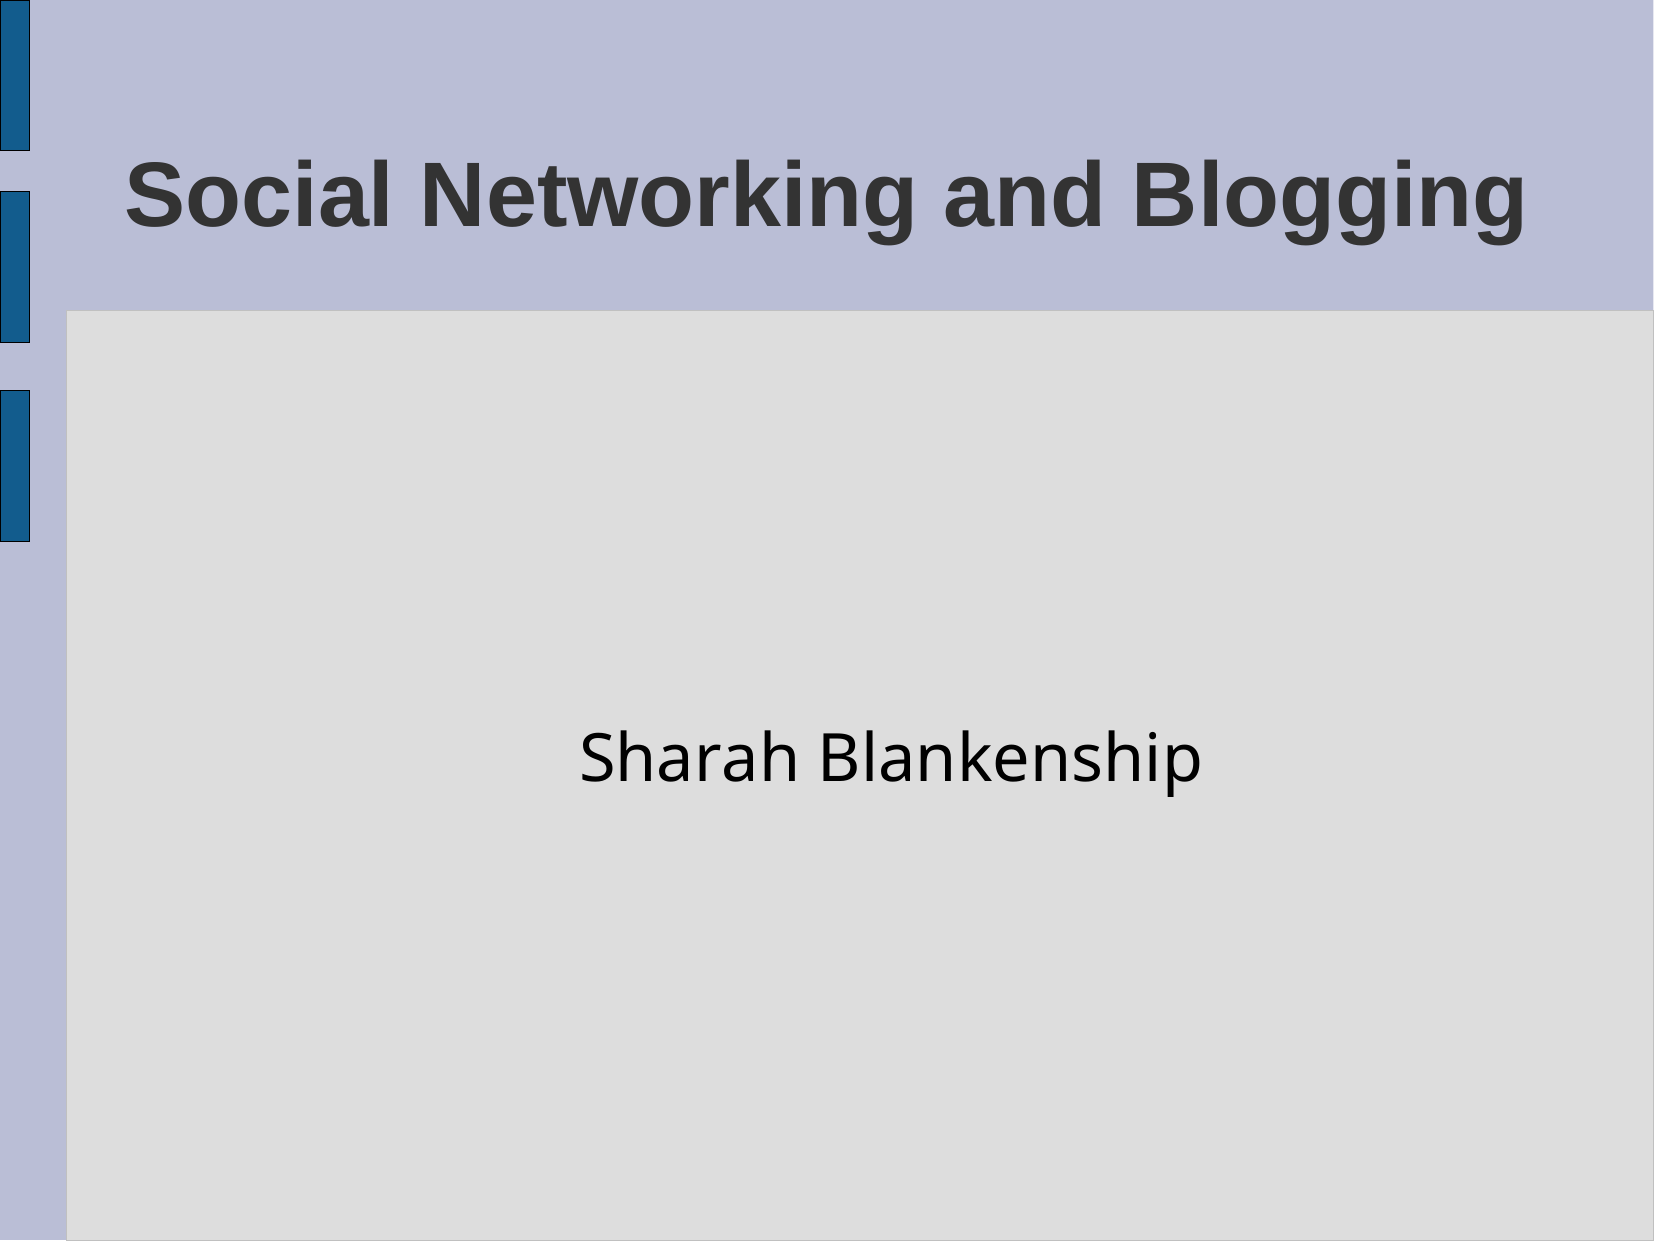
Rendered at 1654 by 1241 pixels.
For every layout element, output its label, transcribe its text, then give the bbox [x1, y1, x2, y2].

title Social Networking and Blogging [121, 91, 1534, 299]
subtitle Sharah Blankenship [178, 364, 1570, 1147]
